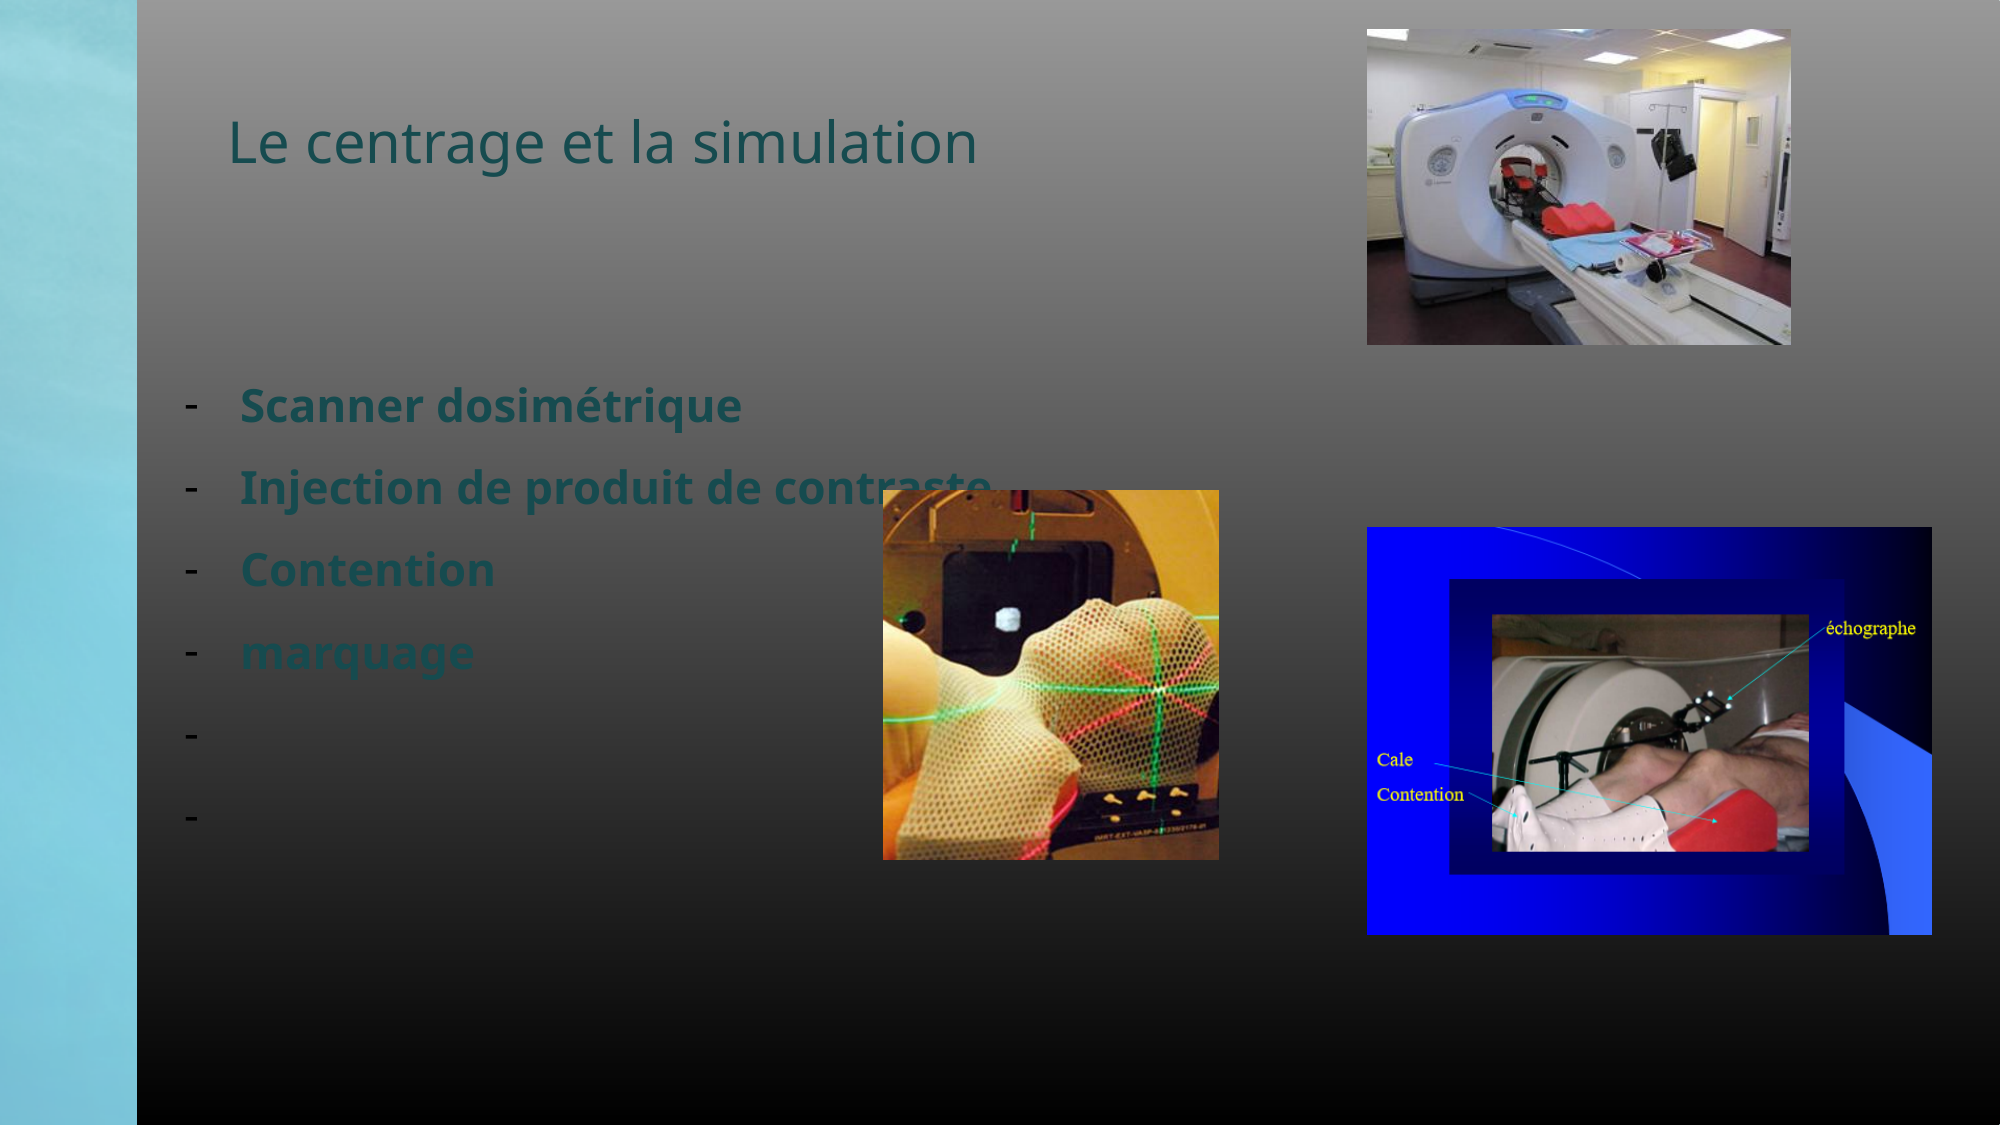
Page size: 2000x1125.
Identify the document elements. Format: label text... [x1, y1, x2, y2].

title Le centrage et la simulation [212, 59, 1096, 184]
list Scanner dosimétrique Injection de produit de contraste Contention marquage [168, 245, 1843, 1066]
picture [883, 490, 1219, 860]
picture [1367, 29, 1791, 245]
picture [1367, 527, 1932, 936]
